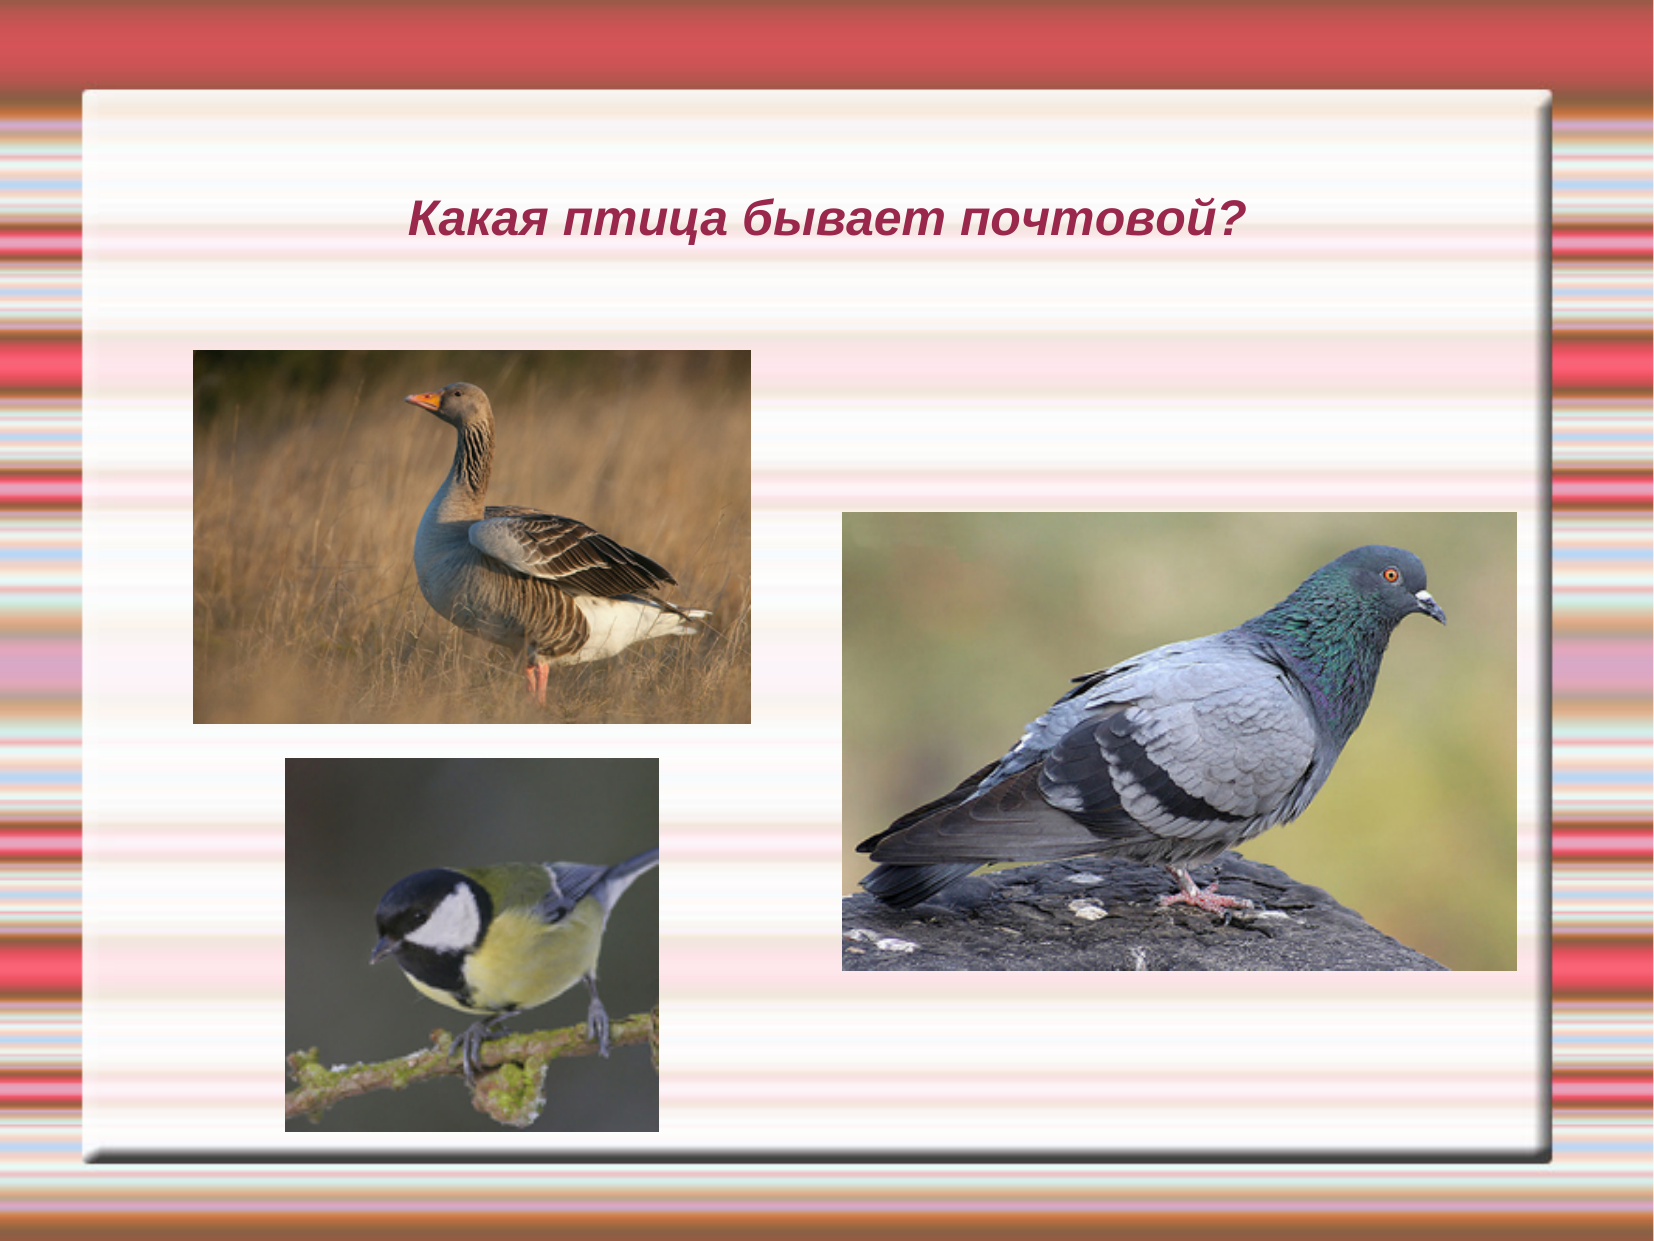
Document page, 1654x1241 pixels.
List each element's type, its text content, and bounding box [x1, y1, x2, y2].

picture [0, 0, 1654, 1241]
title Какая птица бывает почтовой? [121, 114, 1534, 322]
